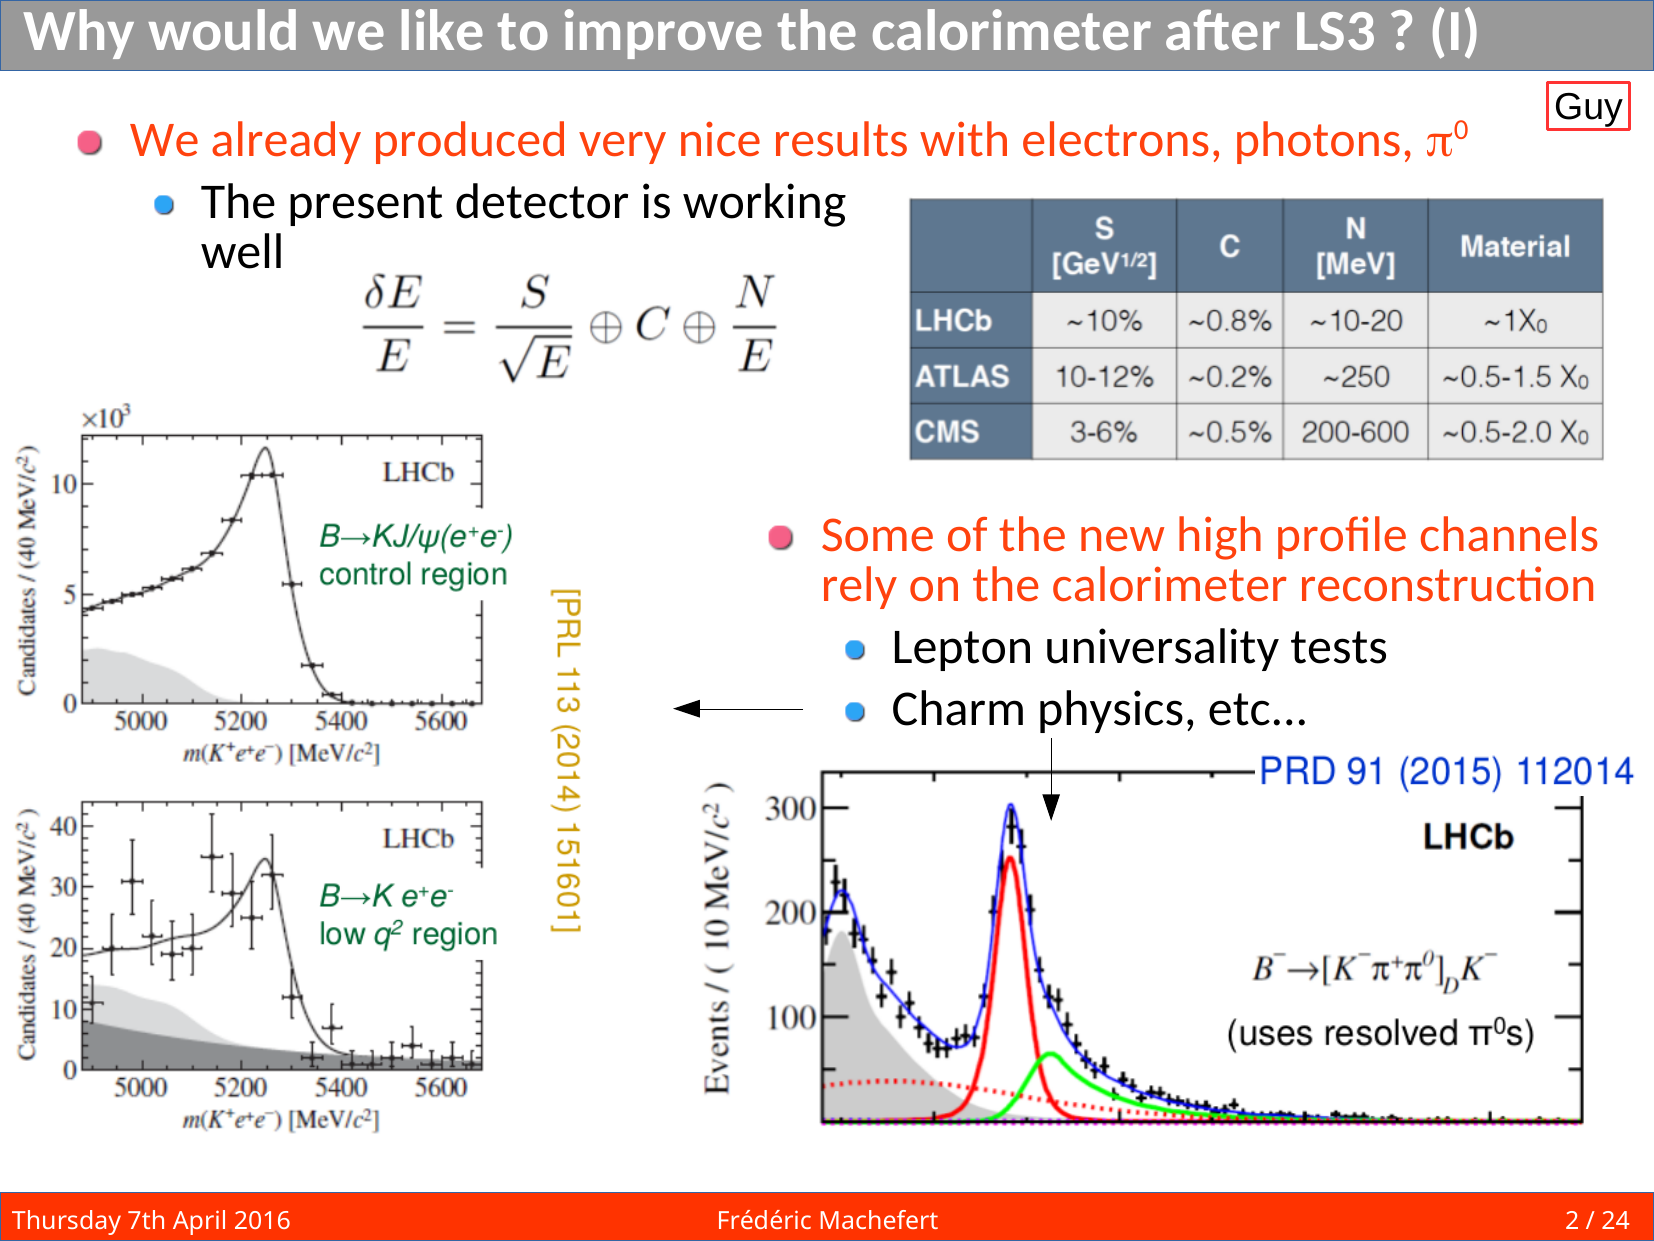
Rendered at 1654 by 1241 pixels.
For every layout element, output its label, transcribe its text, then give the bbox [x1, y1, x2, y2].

picture [903, 188, 1613, 467]
list We already produced very nice results with electrons, photons, p0 The present detector is working well [59, 118, 1595, 419]
list Some of the new high profile channels rely on the calorimeter reconstruction Lepton universality tests Charm physics, etc... [750, 513, 1619, 755]
picture [342, 271, 802, 390]
text_box Guy [1547, 82, 1630, 130]
picture [696, 749, 1642, 1133]
picture [9, 401, 593, 1140]
title Why would we like to improve the calorimeter after LS3 ? (I) [23, 0, 1630, 71]
